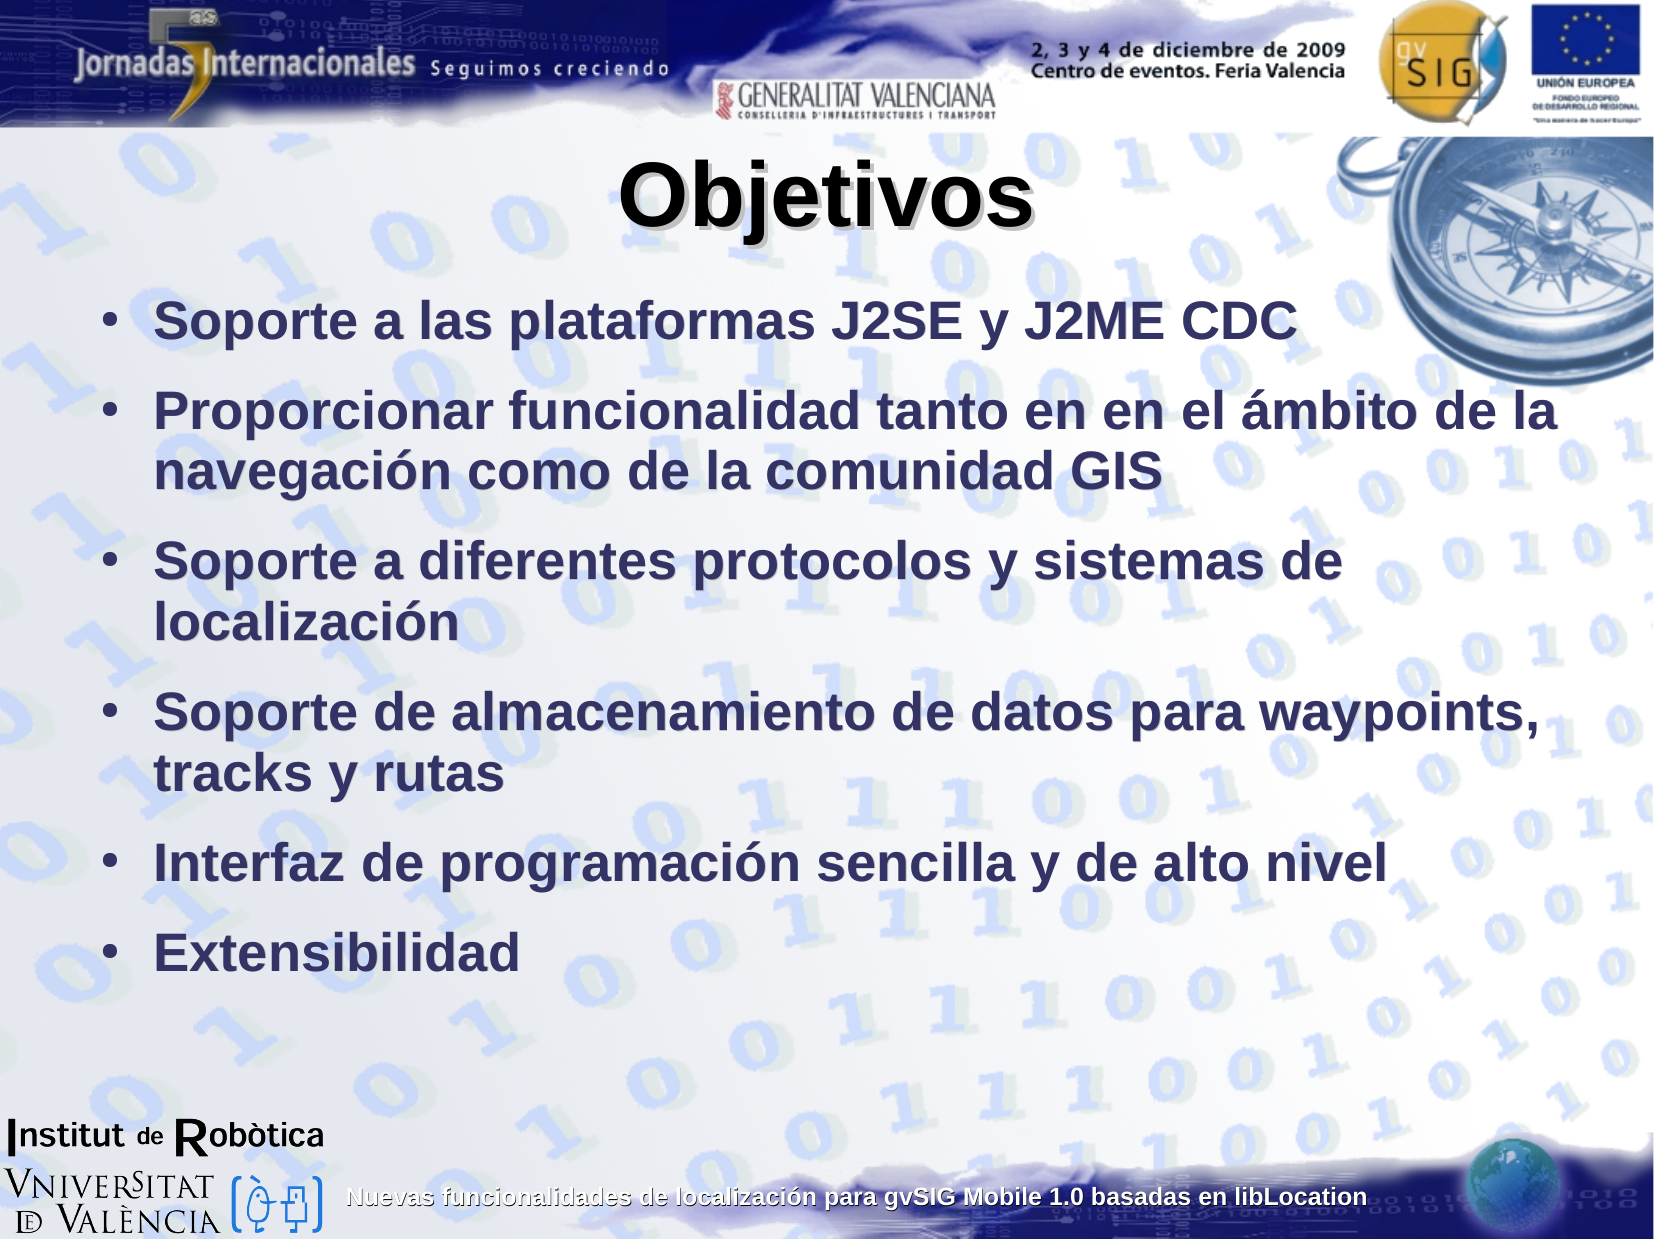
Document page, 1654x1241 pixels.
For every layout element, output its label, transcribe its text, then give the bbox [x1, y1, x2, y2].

picture [0, 0, 1654, 1239]
title Objetivos [82, 90, 1571, 290]
list Soporte a las plataformas J2SE y J2ME CDC Proporcionar funcionalidad tanto en en el ámbito de la navegación como de la comunidad GIS Soporte a diferentes protocolos y sistemas de localización Soporte de almacenamiento de datos para waypoints, tracks y rutas Interfaz de programación sencilla y de alto nivel Extensibilidad [82, 290, 1571, 1109]
